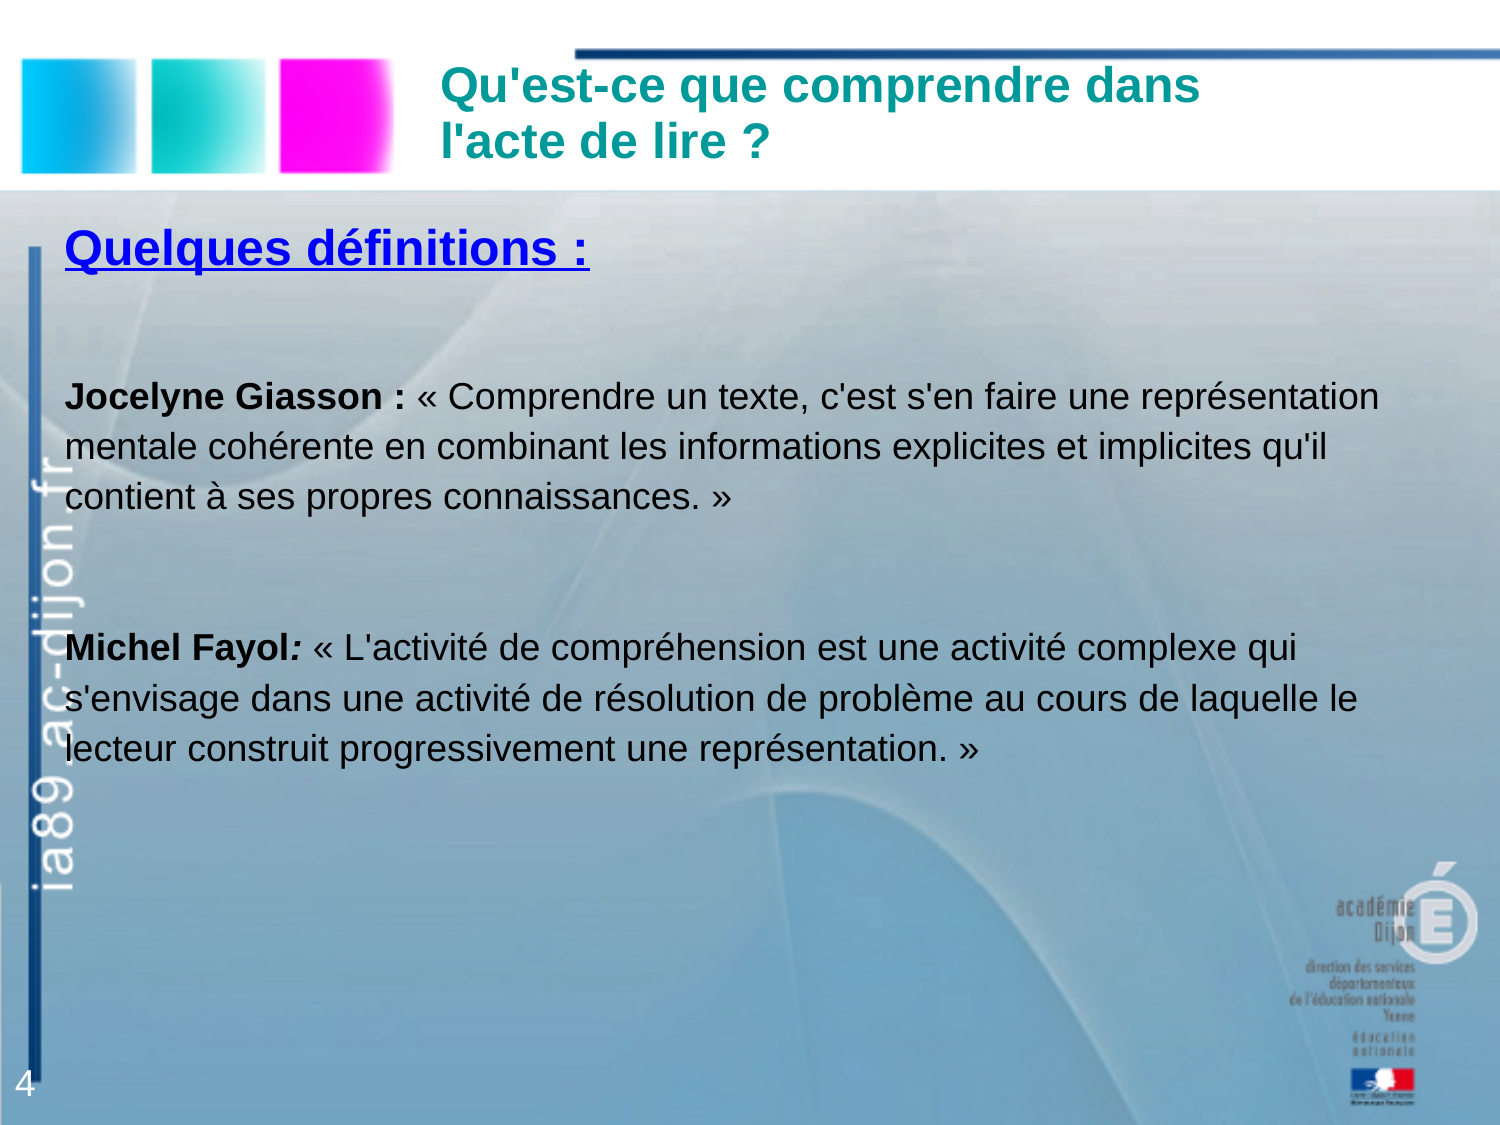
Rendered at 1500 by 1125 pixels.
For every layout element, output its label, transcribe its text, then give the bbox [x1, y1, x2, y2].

text_box <numéro> [0, 1051, 657, 1123]
picture [0, 1063, 1500, 1125]
list Quelques définitions : Jocelyne Giasson : « Comprendre un texte, c'est s'en faire une représentation mentale cohérente en combinant les informations explicites et implicites qu'il contient à ses propres connaissances. » Michel Fayol: « L'activité de compréhension est une activité complexe qui s'envisage dans une activité de résolution de problème au cours de laquelle le lecteur construit progressivement une représentation. » [49, 212, 1500, 1063]
title Qu'est-ce que comprendre dans l'acte de lire ? [425, 42, 1459, 185]
picture [0, 0, 1500, 1051]
